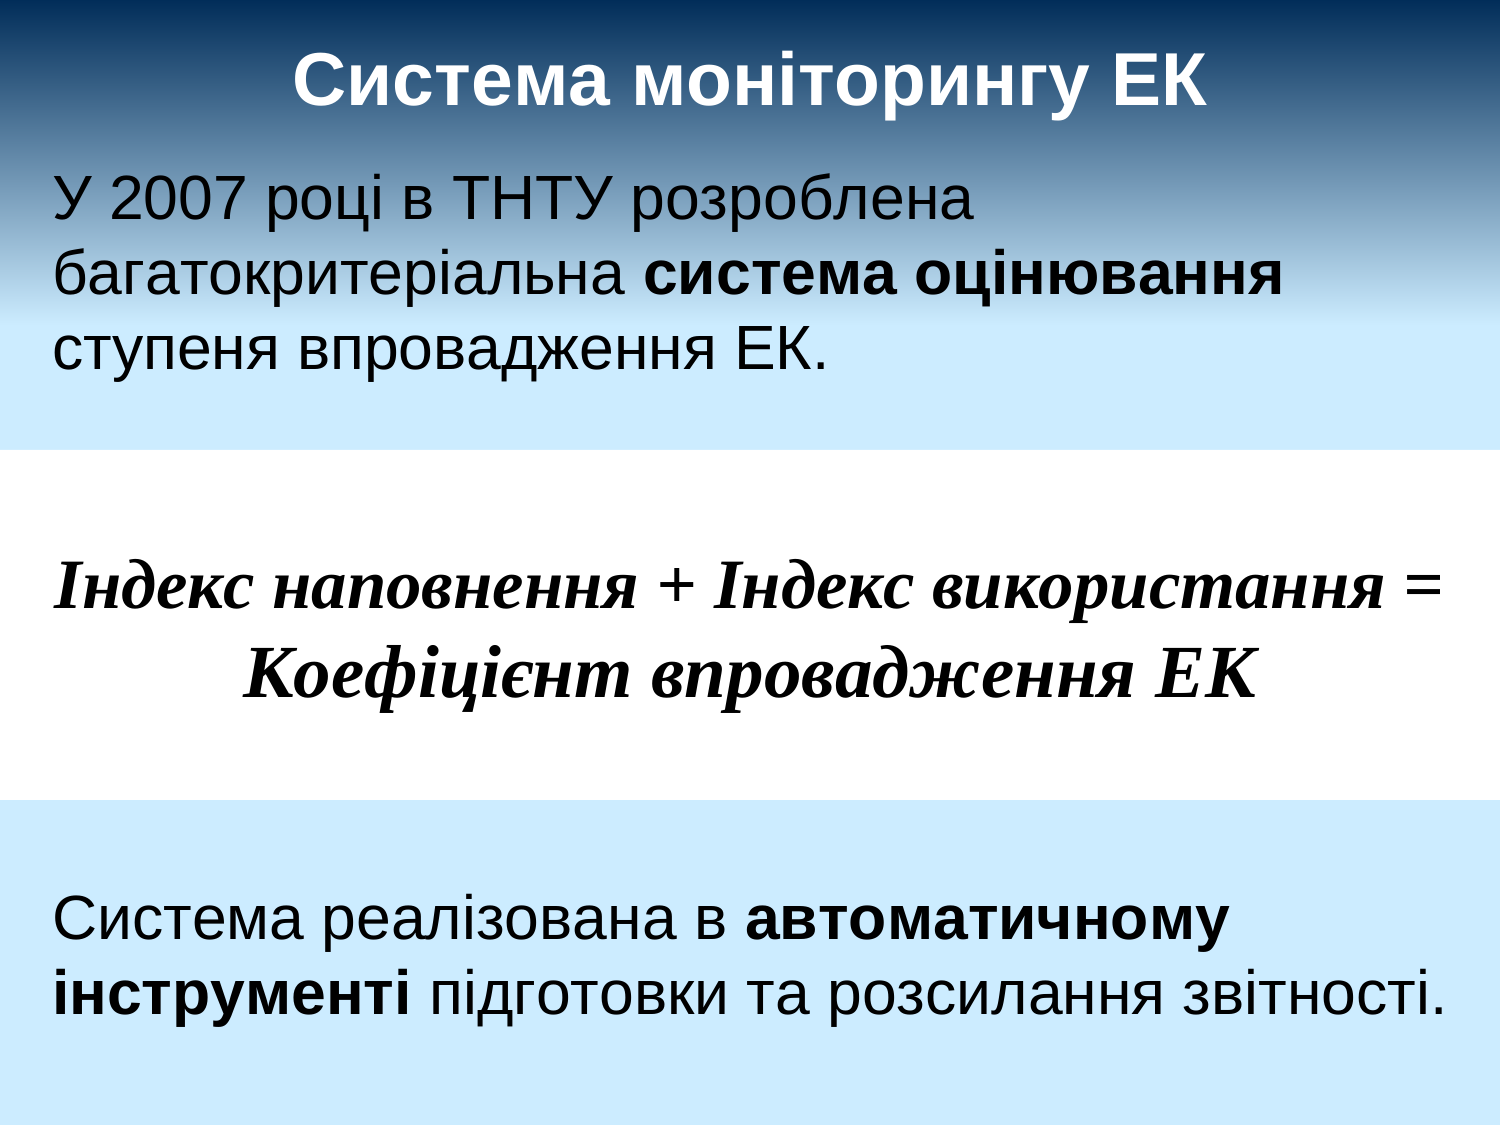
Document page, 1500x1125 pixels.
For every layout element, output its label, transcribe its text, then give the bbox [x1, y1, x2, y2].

text_box Індекс наповнення + Індекс використання = Коефіцієнт впровадження ЕК [0, 449, 1500, 800]
list У 2007 році в ТНТУ розроблена багатокритеріальна система оцінювання ступеня впровадження ЕК. Система реалізована в автоматичному інструменті підготовки та розсилання звітності. [37, 800, 1476, 1088]
title Система моніторингу ЕК [24, 22, 1476, 128]
list У 2007 році в ТНТУ розроблена багатокритеріальна система оцінювання ступеня впровадження ЕК. Система реалізована в автоматичному інструменті підготовки та розсилання звітності. [37, 149, 1476, 449]
